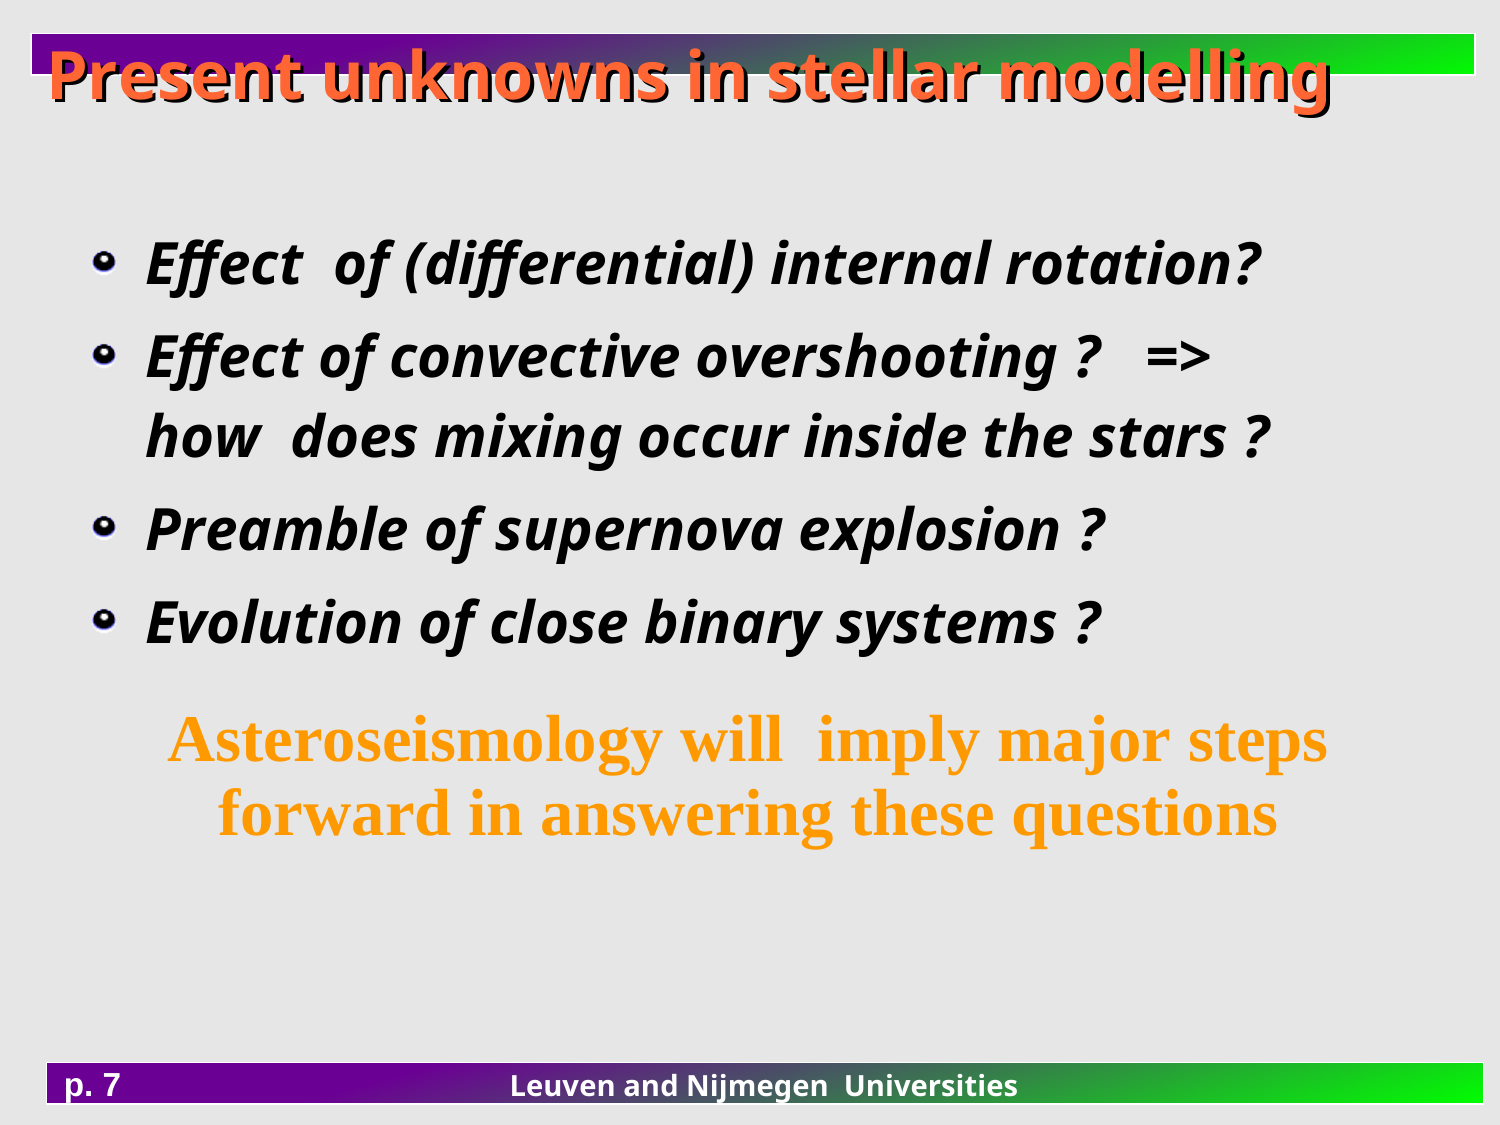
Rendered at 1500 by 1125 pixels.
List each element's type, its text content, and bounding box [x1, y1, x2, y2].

title Present unknowns in stellar modelling [31, 15, 1467, 132]
text_box Asteroseismology will imply major steps forward in answering these questions [131, 694, 1367, 958]
list Effect of (differential) internal rotation? Effect of convective overshooting ? => how does mixing occur inside the stars ? Preamble of supernova explosion ? Evolution of close binary systems ? [74, 215, 1500, 932]
